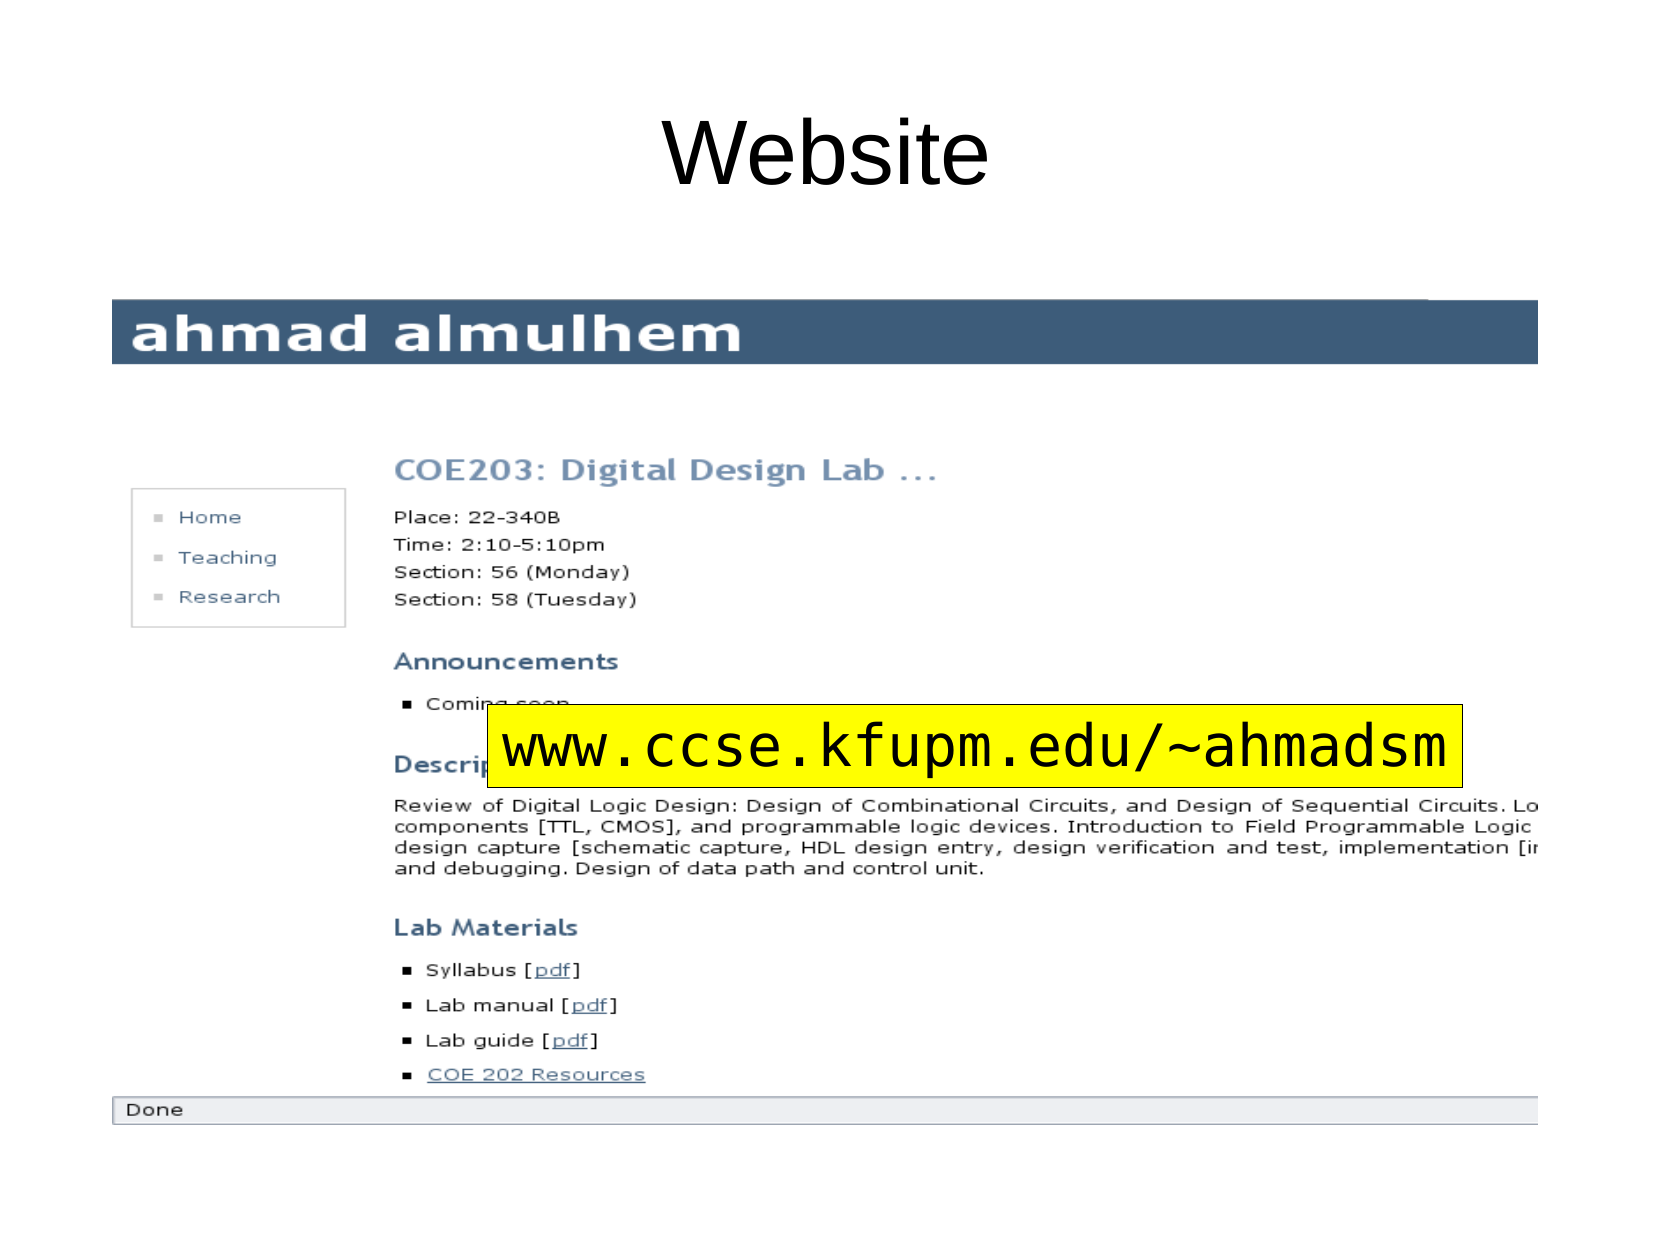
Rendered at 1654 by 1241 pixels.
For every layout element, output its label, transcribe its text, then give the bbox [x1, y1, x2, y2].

picture [112, 299, 1538, 1126]
text_box www.ccse.kfupm.edu/~ahmadsm [487, 704, 1463, 788]
title Website [82, 71, 1571, 235]
